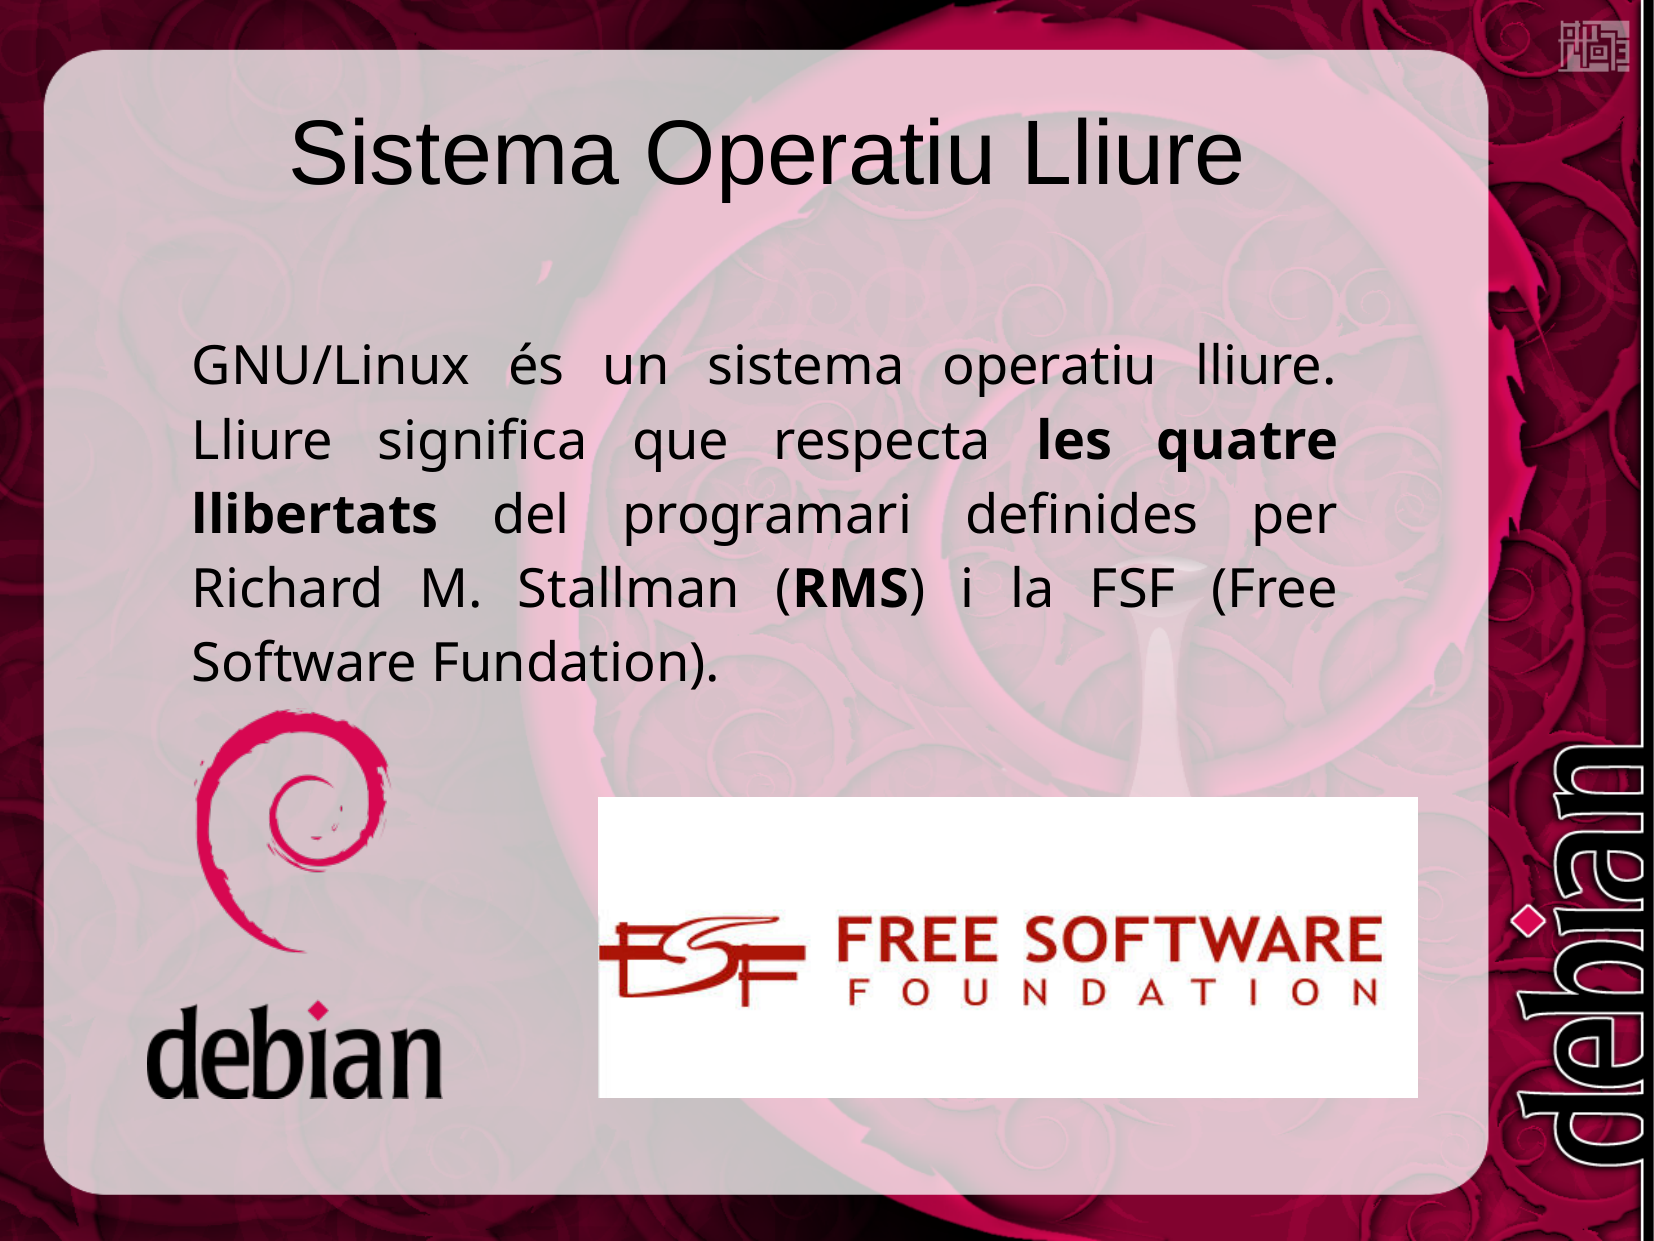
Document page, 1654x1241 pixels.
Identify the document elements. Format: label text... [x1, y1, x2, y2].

picture [0, 0, 1654, 1241]
text_box GNU/Linux és un sistema operatiu lliure. Lliure significa que respecta les quatre llibertats del programari definides per Richard M. Stallman (RMS) i la FSF (Free Software Fundation). [177, 319, 1354, 650]
title Sistema Operatiu Lliure [59, 49, 1477, 257]
